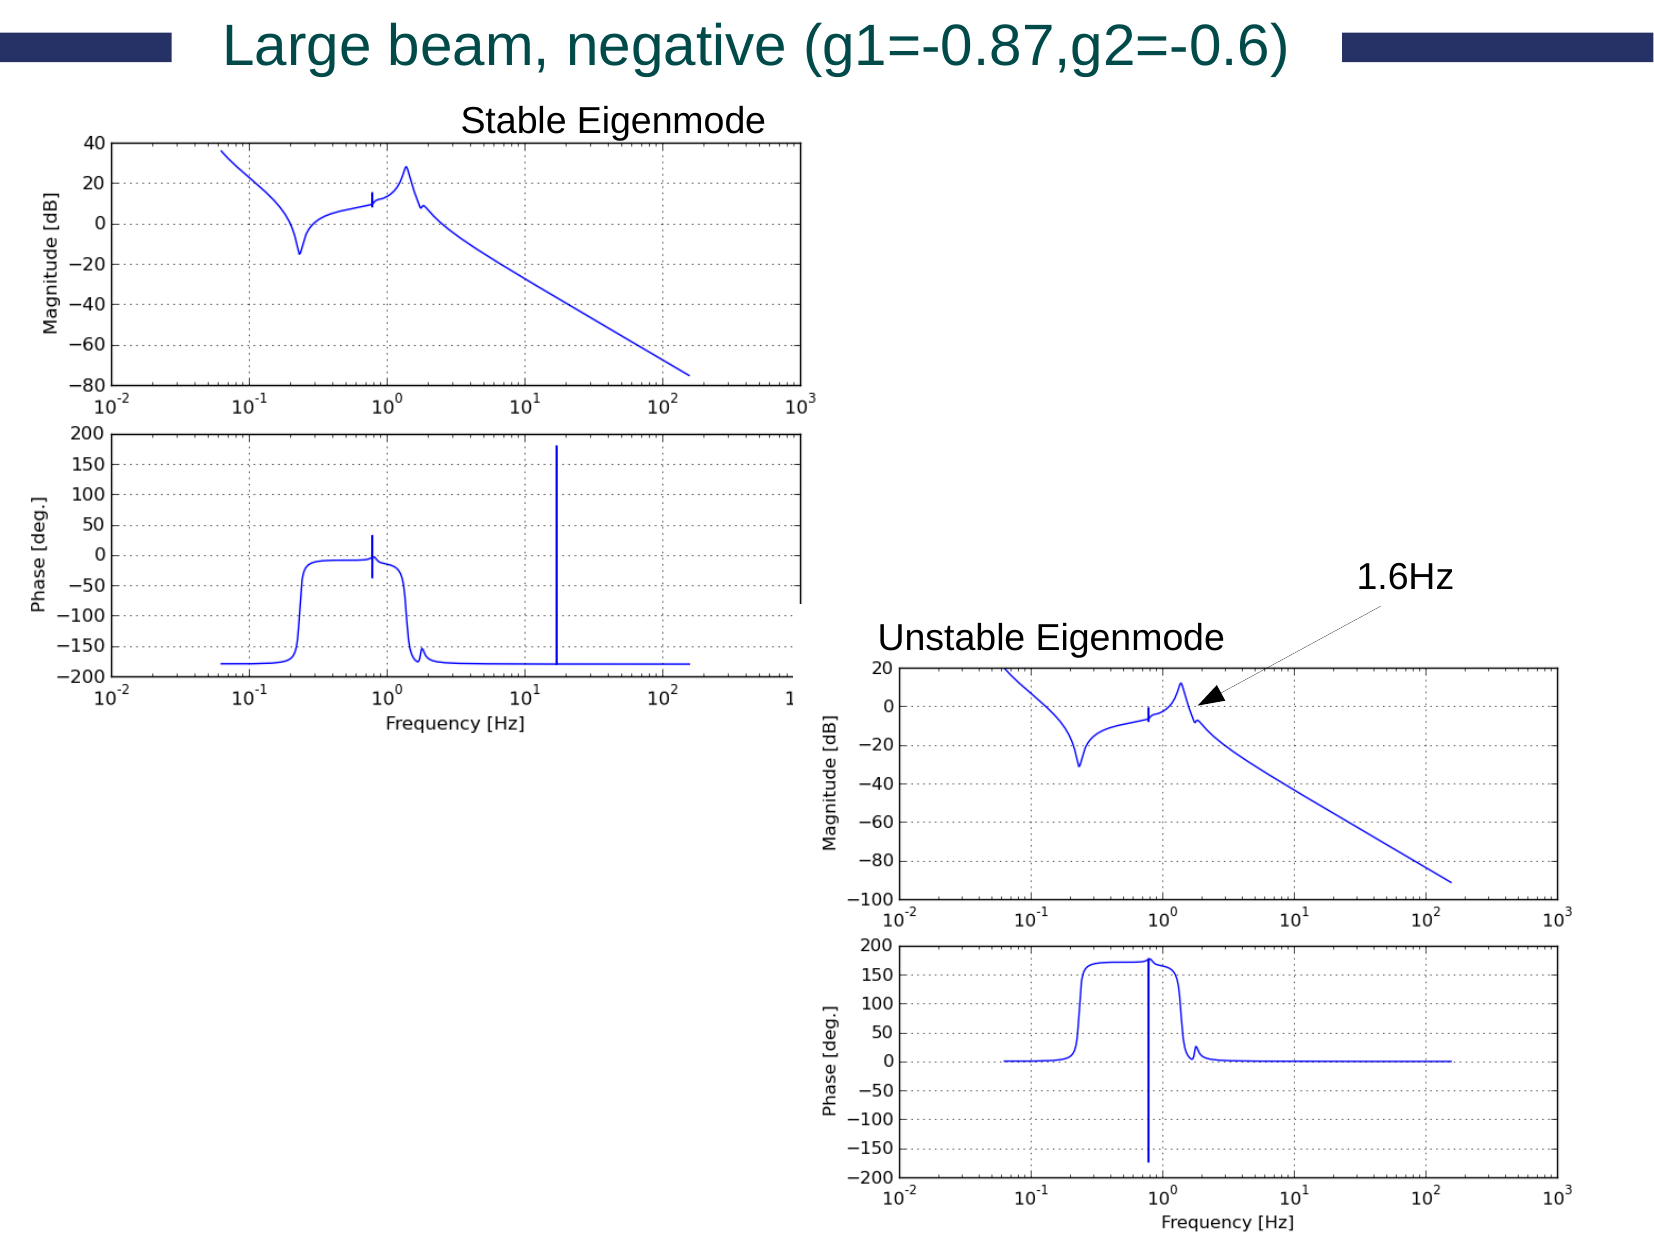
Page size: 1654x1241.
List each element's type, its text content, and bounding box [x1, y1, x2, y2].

text_box Stable Eigenmode [445, 92, 782, 150]
text_box Unstable Eigenmode [863, 608, 1240, 666]
text_box 1.6Hz [1341, 548, 1470, 606]
title Large beam, negative (g1=-0.87,g2=-0.6) [171, 12, 1342, 78]
picture [0, 76, 1642, 1241]
